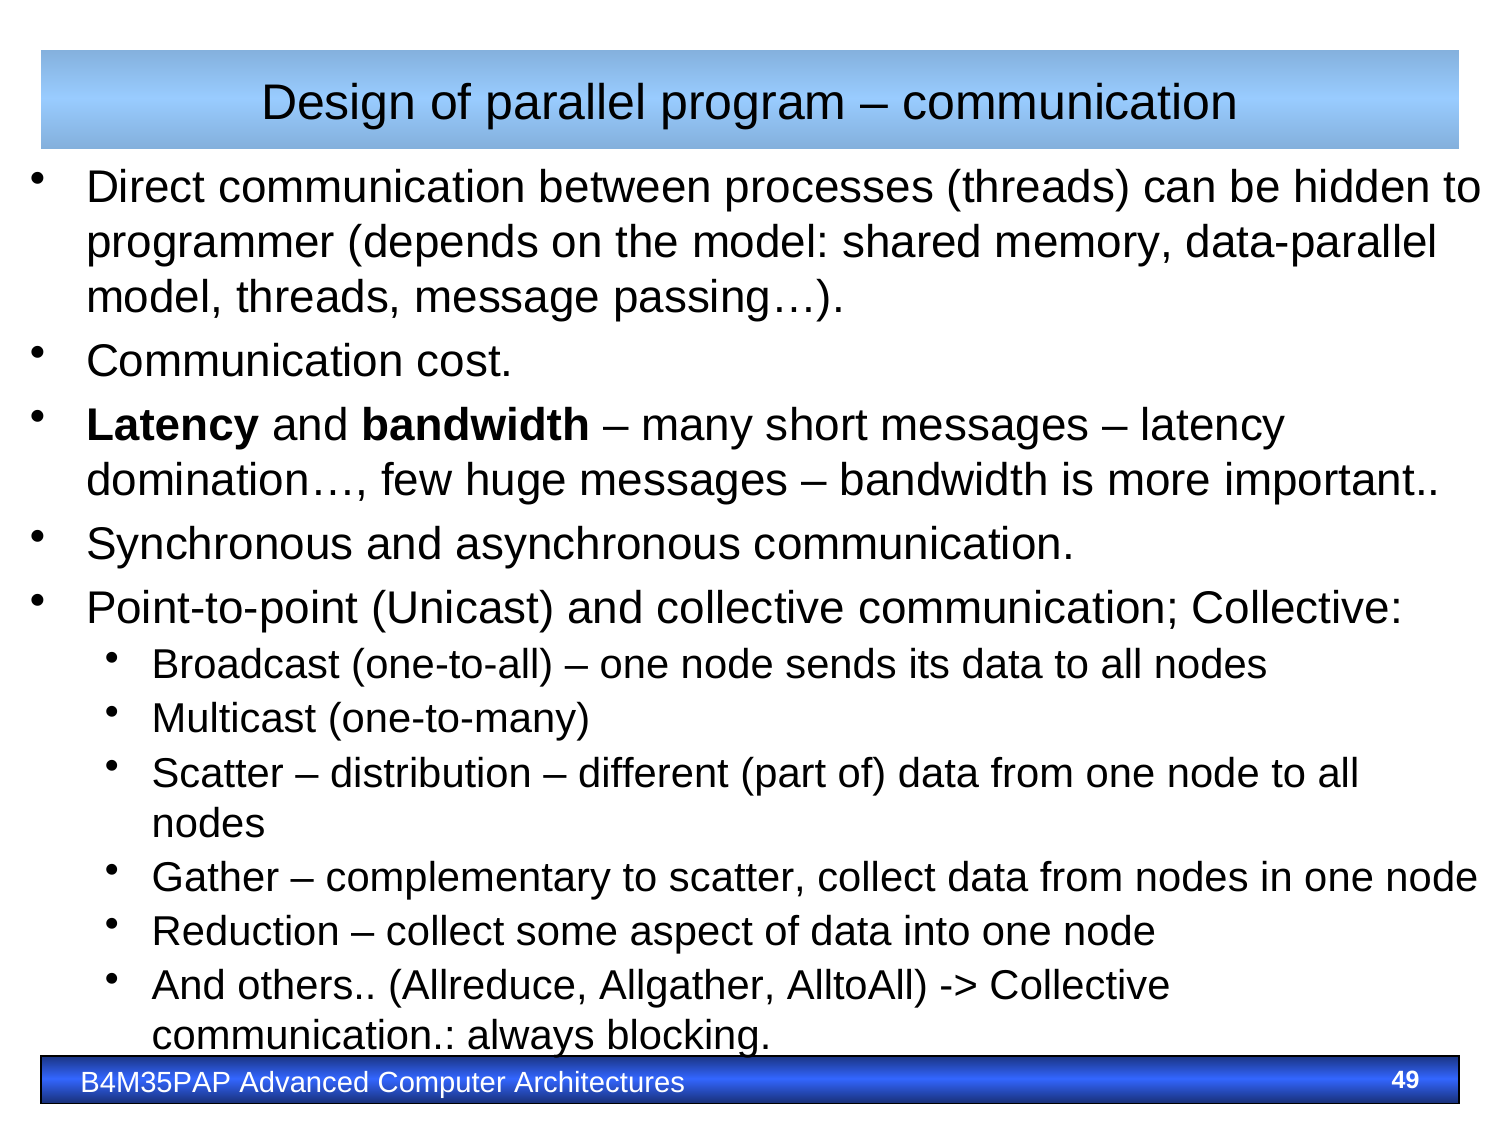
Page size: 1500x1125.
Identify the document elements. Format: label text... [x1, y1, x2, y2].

title Design of parallel program – communication [41, 50, 1459, 148]
list Direct communication between processes (threads) can be hidden to programmer (depends on the model: shared memory, data-parallel model, threads, message passing…). Communication cost. Latency and bandwidth – many short messages – latency domination…, few huge messages – bandwidth is more important.. Synchronous and asynchronous communication. Point-to-point (Unicast) and collective communication; Collective: Broadcast (one-to-all) – one node sends its data to all nodes Multicast (one-to-many) Scatter – distribution – different (part of) data from one node to all nodes Gather – complementary to scatter, collect data from nodes in one node Reduction – collect some aspect of data into one node And others.. (Allreduce, Allgather, AlltoAll) -> Collective communication.: always blocking. [14, 148, 1500, 1024]
